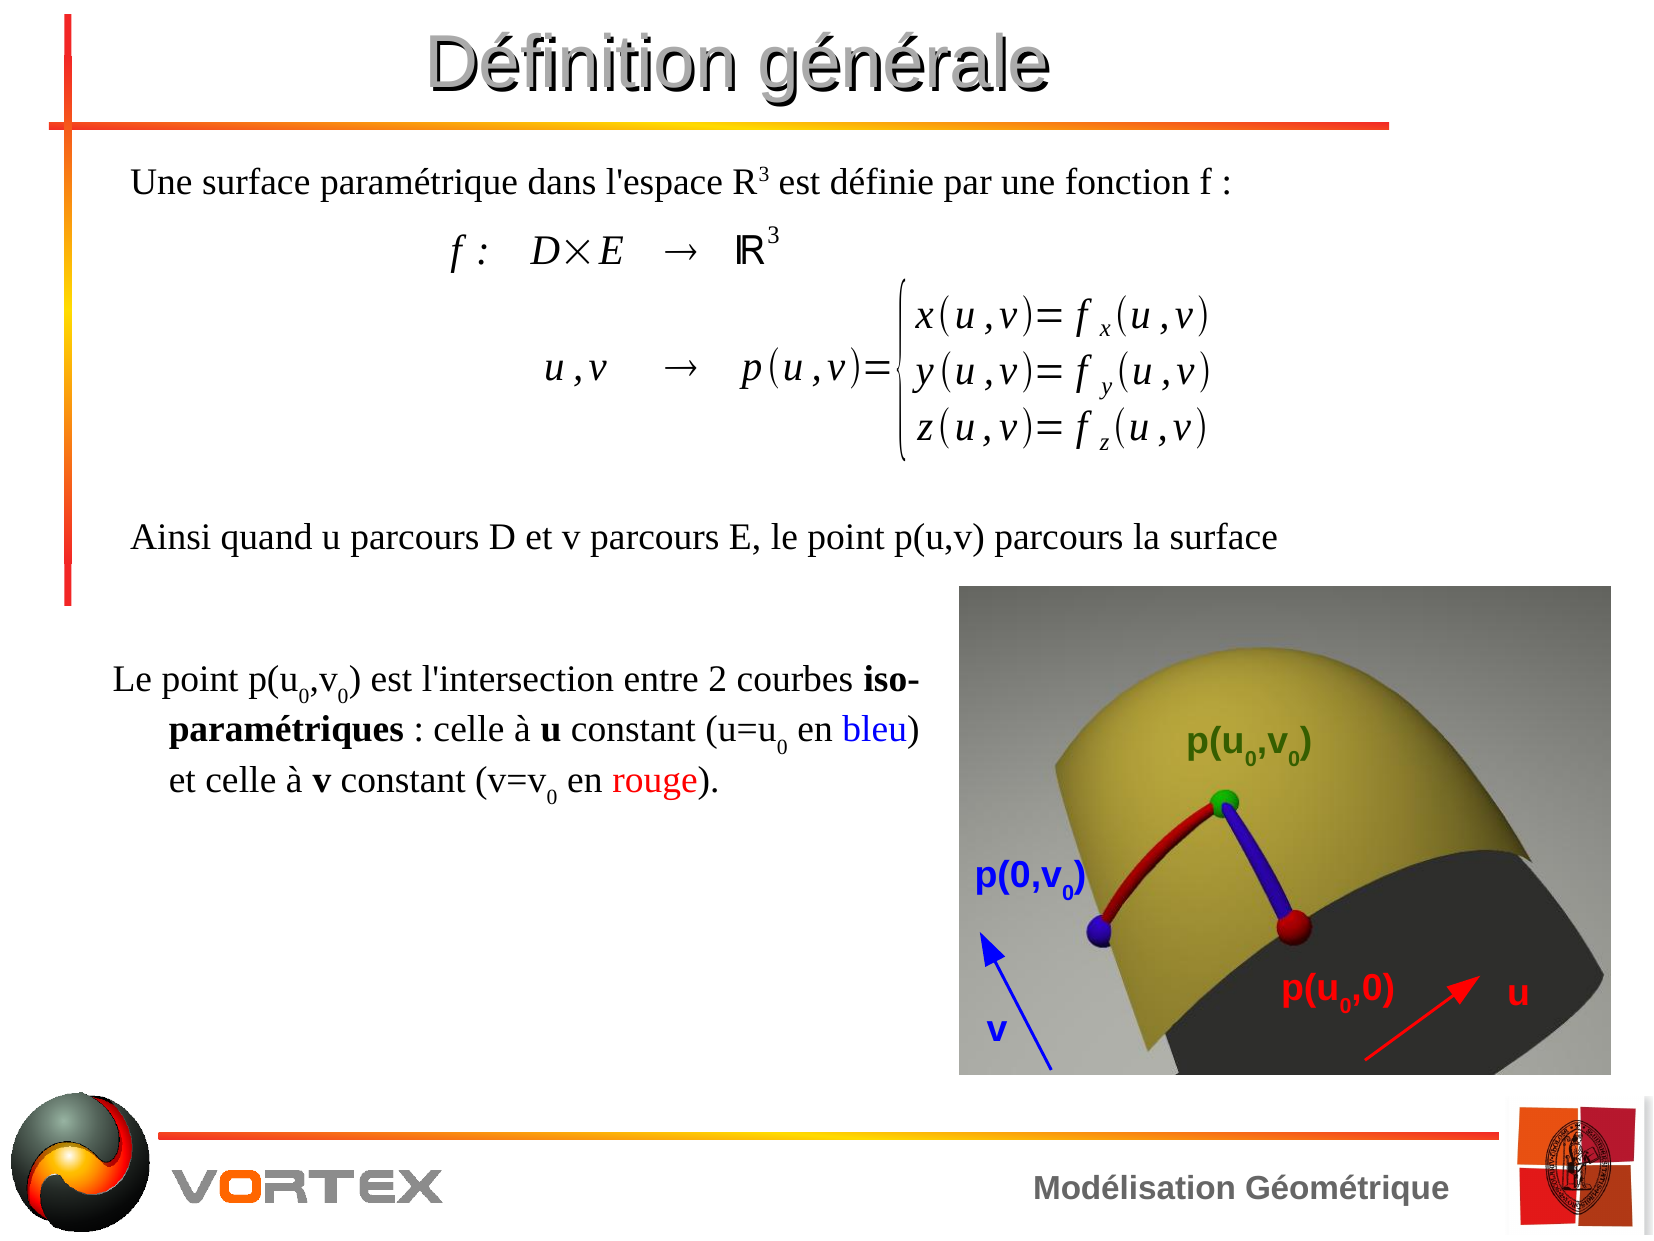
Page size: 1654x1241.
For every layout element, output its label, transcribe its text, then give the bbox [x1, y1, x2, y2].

picture [959, 586, 1611, 1075]
text_box v [1018, 1000, 1024, 1012]
text_box p(u0,0) [1251, 959, 1426, 1026]
text_box p(u0,v0) [1162, 712, 1337, 786]
picture [1505, 1096, 1653, 1235]
picture [11, 1092, 443, 1232]
title Définition générale [82, 4, 1392, 120]
chart [435, 217, 1219, 464]
text_box p(0,v0) [935, 846, 1126, 913]
list Une surface paramétrique dans l'espace R3 est définie par une fonction f : Ainsi quand u parcours D et v parcours E, le point p(u,v) parcours la surface Le point p(u0,v0) est l'intersection entre 2 courbes iso-paramétriques : celle à u constant (u=u0 en bleu) et celle à v constant (v=v0 en rouge). [112, 160, 1569, 1103]
text_box u [1491, 964, 1546, 1028]
text_box v [970, 1000, 1024, 1063]
